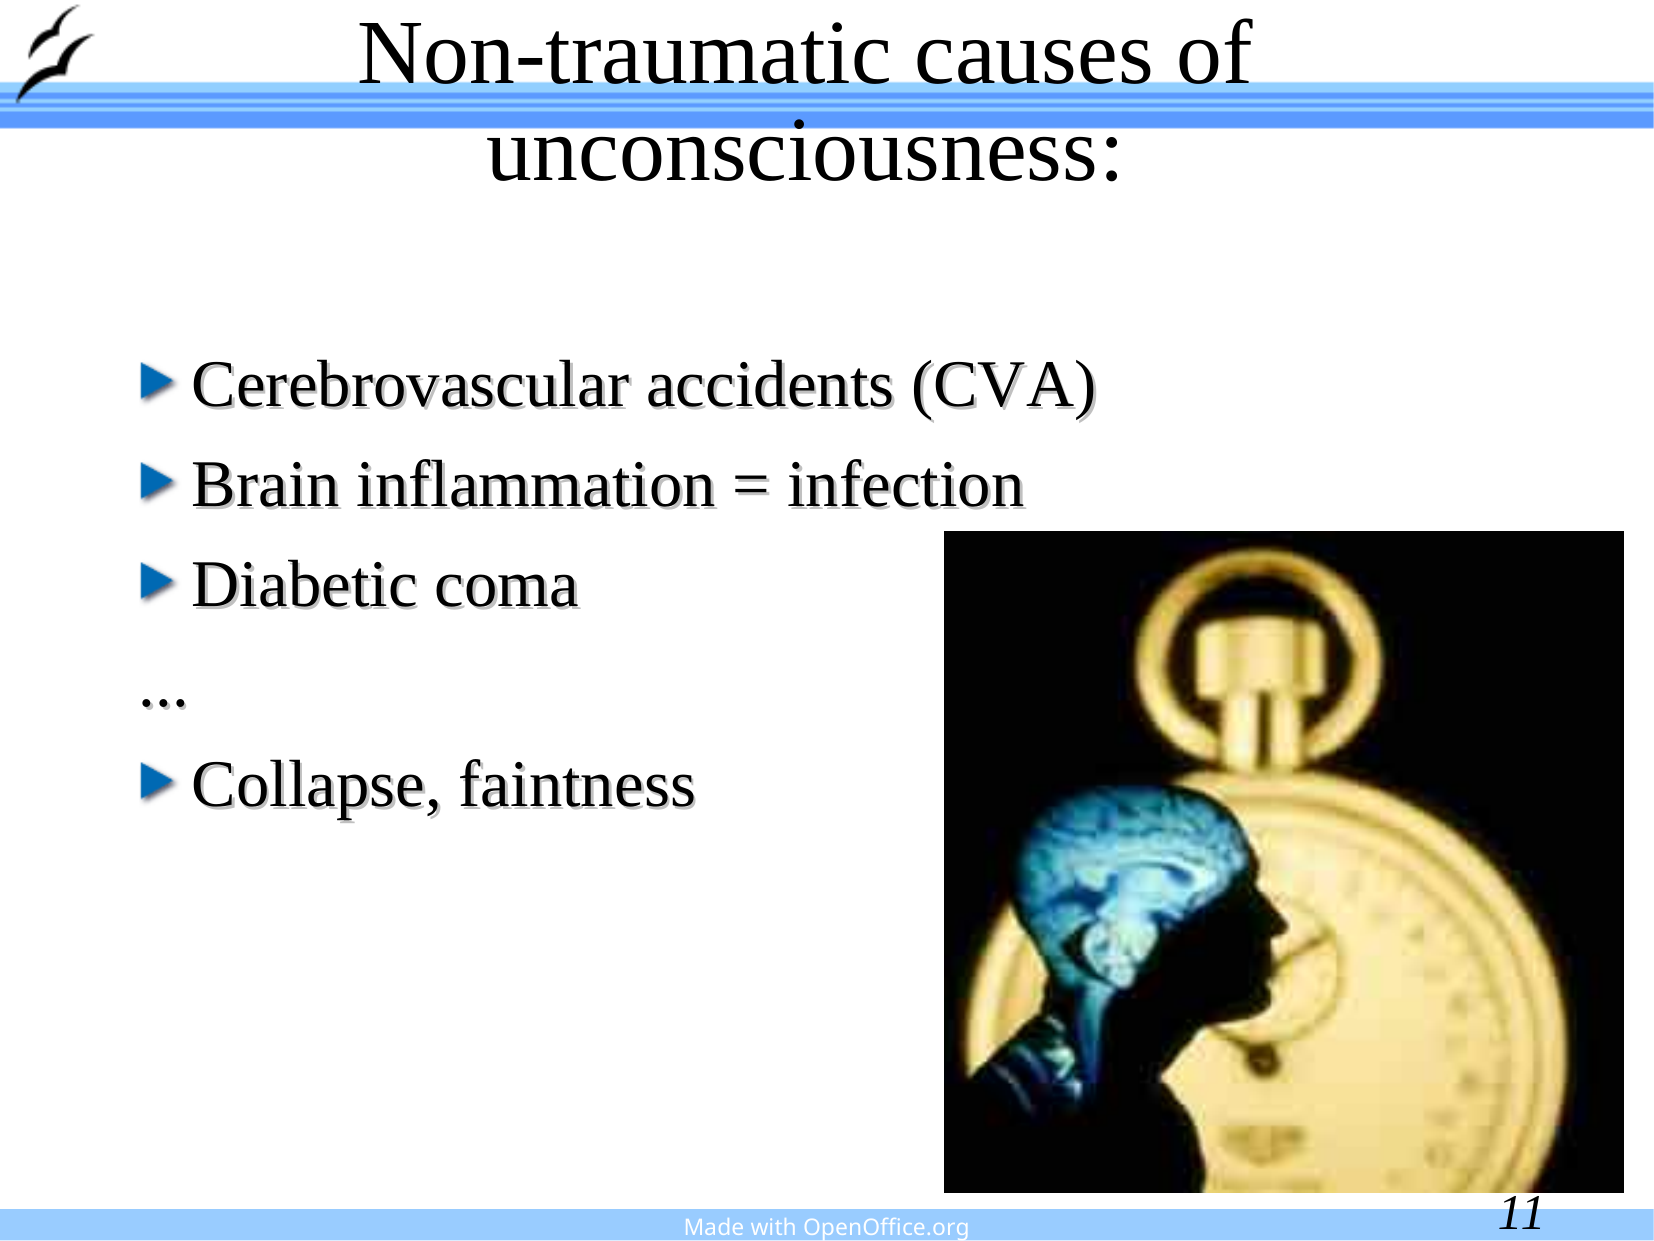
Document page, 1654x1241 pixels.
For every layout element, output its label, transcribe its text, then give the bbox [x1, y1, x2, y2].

list Cerebrovascular accidents (CVA) Brain inflammation = infection Diabetic coma ... Collapse, faintness [120, 350, 1534, 1195]
title Non-traumatic causes of unconsciousness: [99, 4, 1513, 203]
picture [944, 531, 1624, 1193]
picture [0, 0, 1654, 133]
